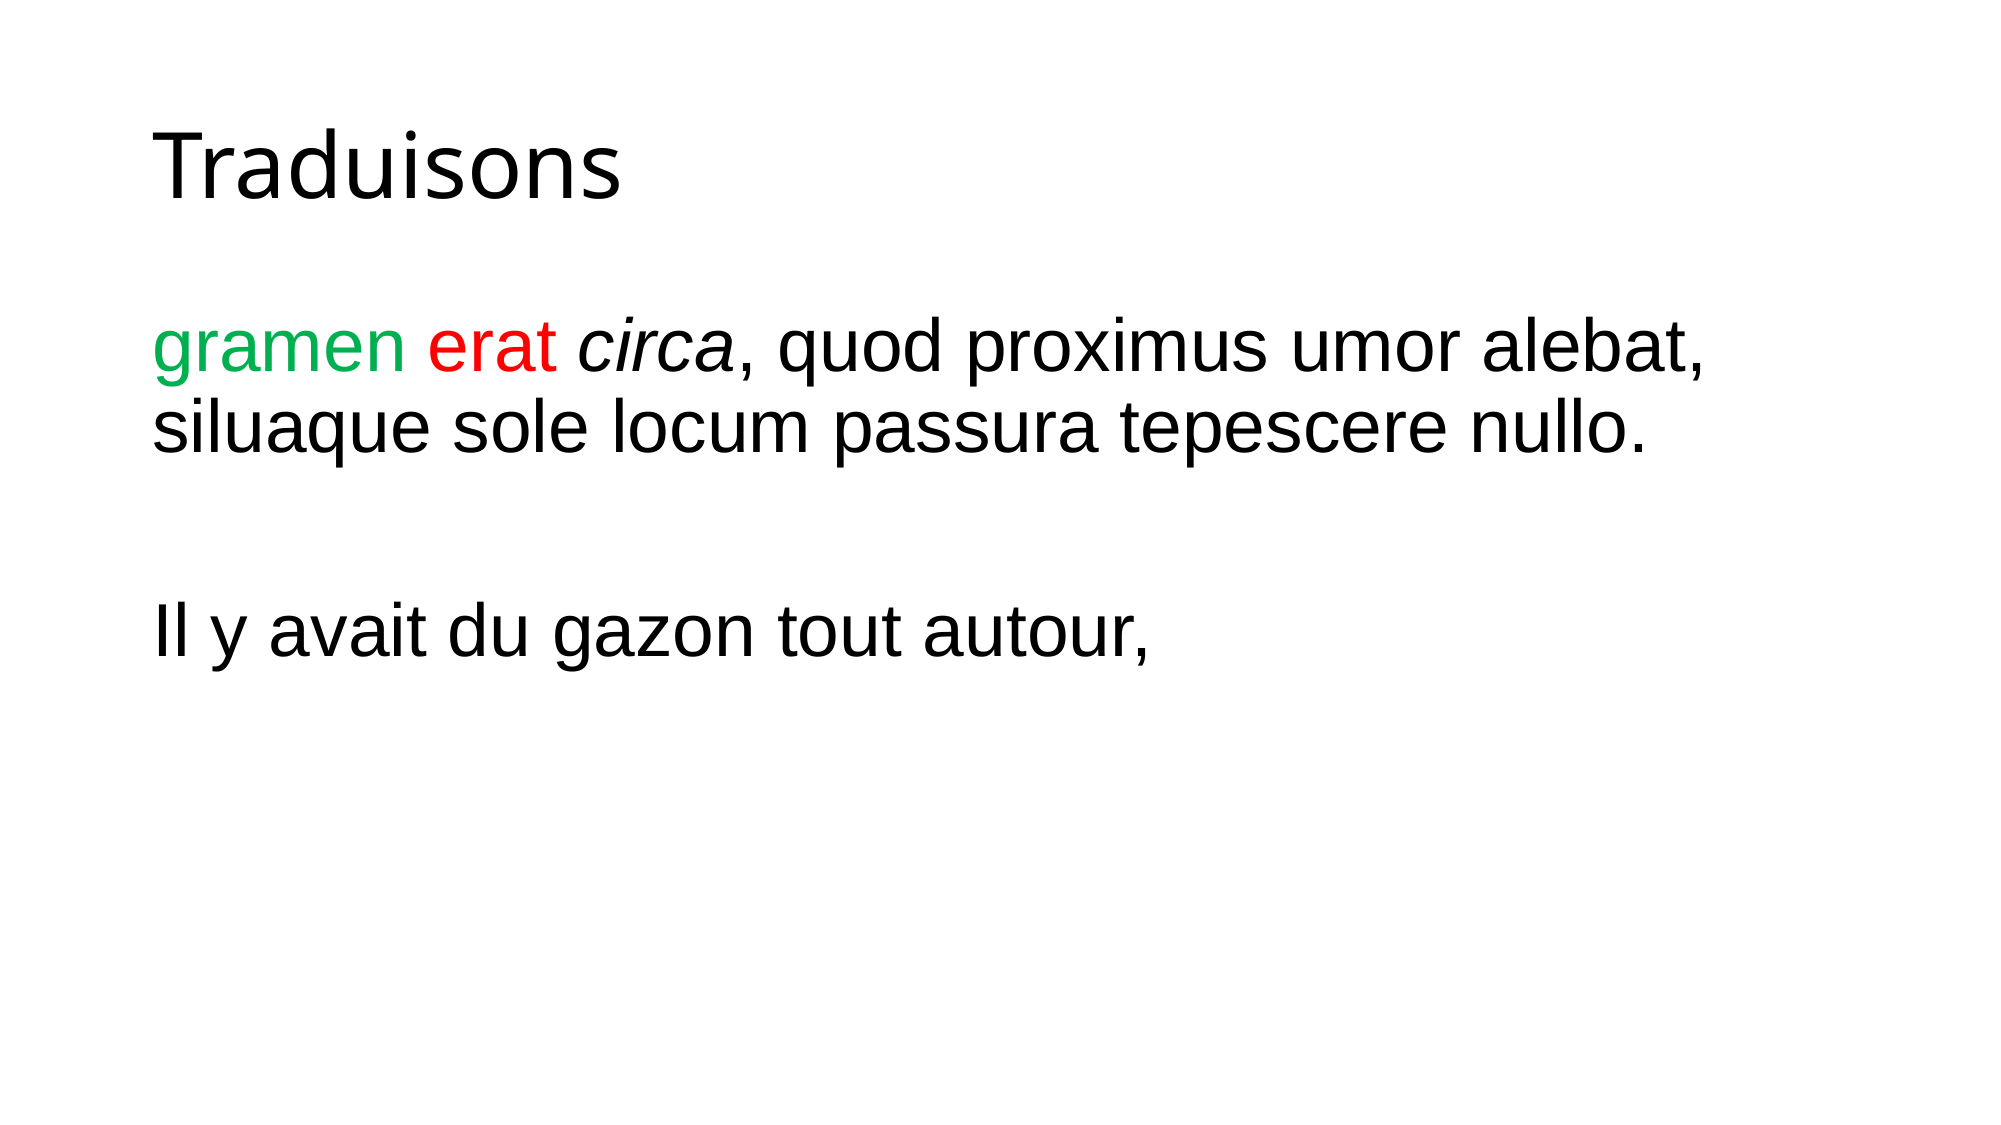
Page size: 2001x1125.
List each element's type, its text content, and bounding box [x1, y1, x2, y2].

list gramen erat circa, quod proximus umor alebat, siluaque sole locum passura tepescere nullo. Il y avait du gazon tout autour, [137, 299, 1956, 1014]
title Traduisons [137, 59, 1863, 278]
